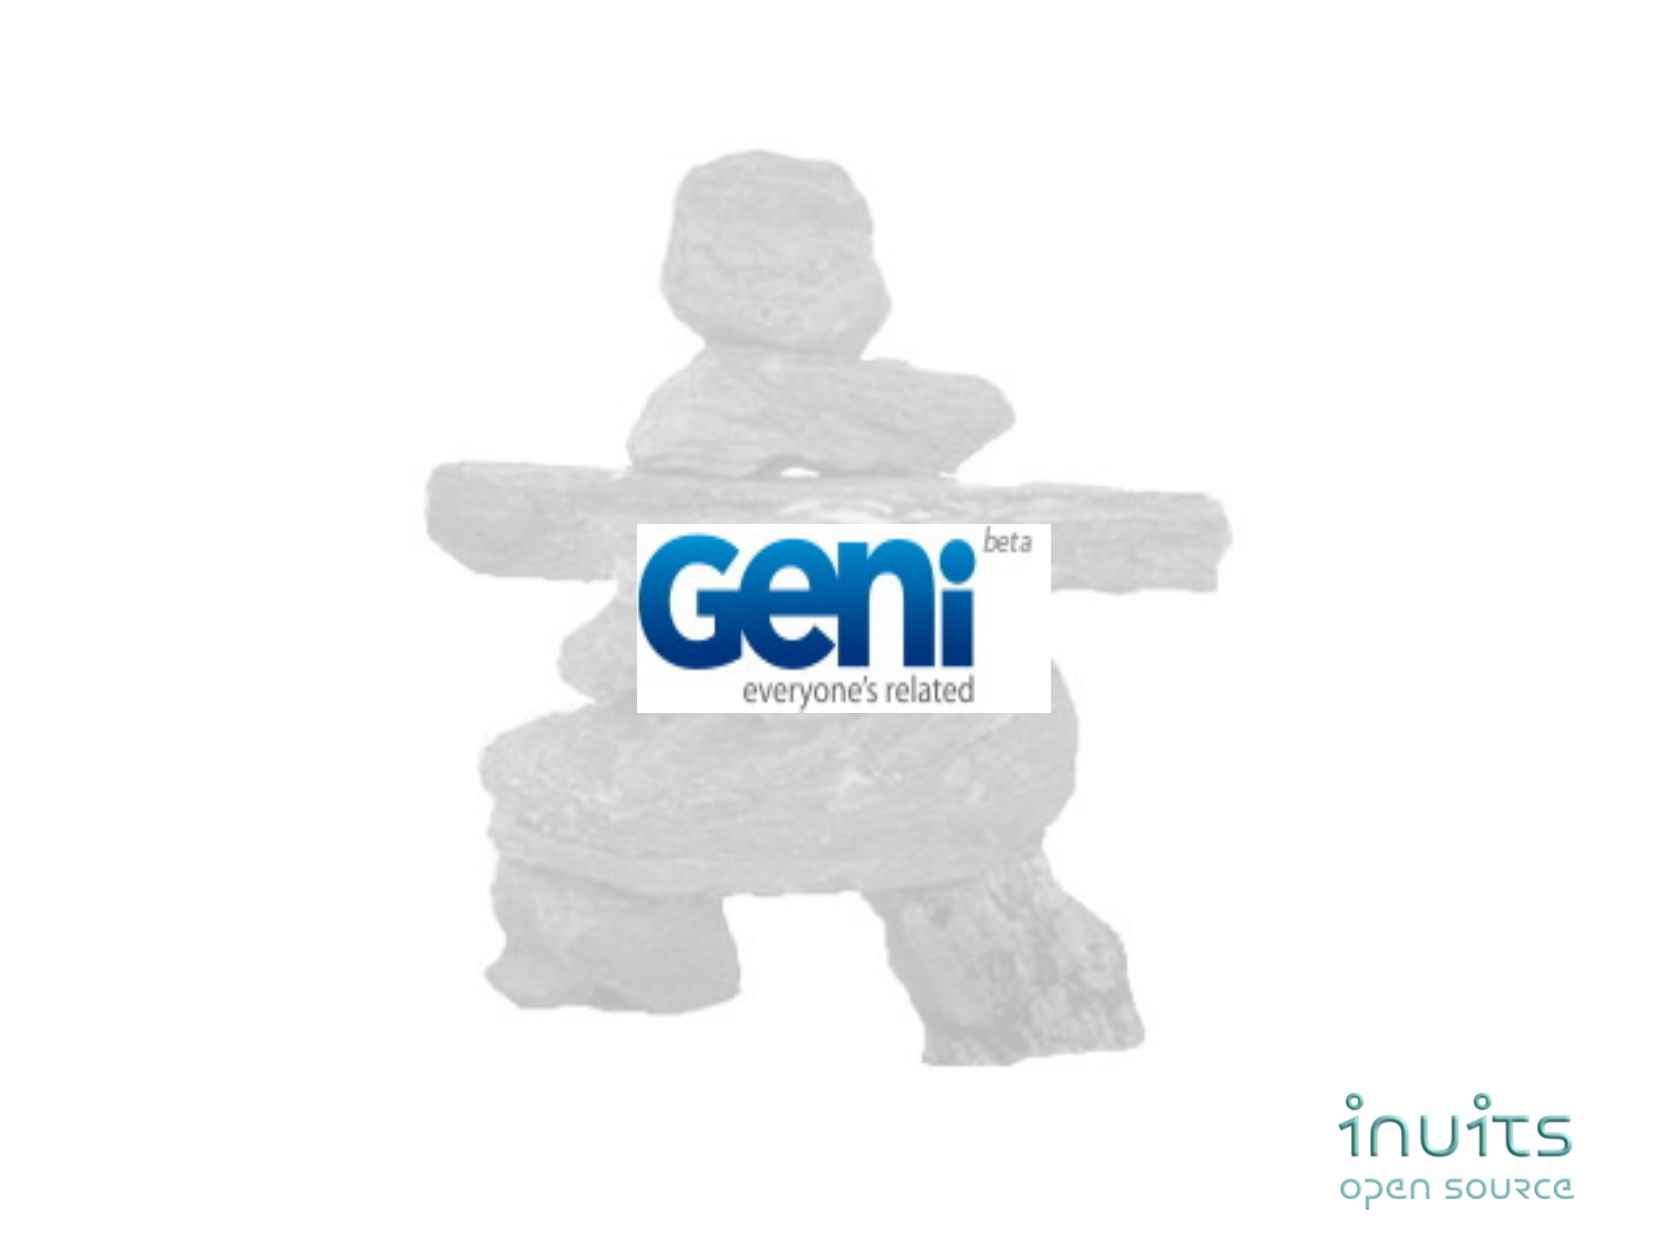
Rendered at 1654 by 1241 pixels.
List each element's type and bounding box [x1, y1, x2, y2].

picture [337, 112, 1298, 1120]
picture [1337, 1087, 1576, 1210]
